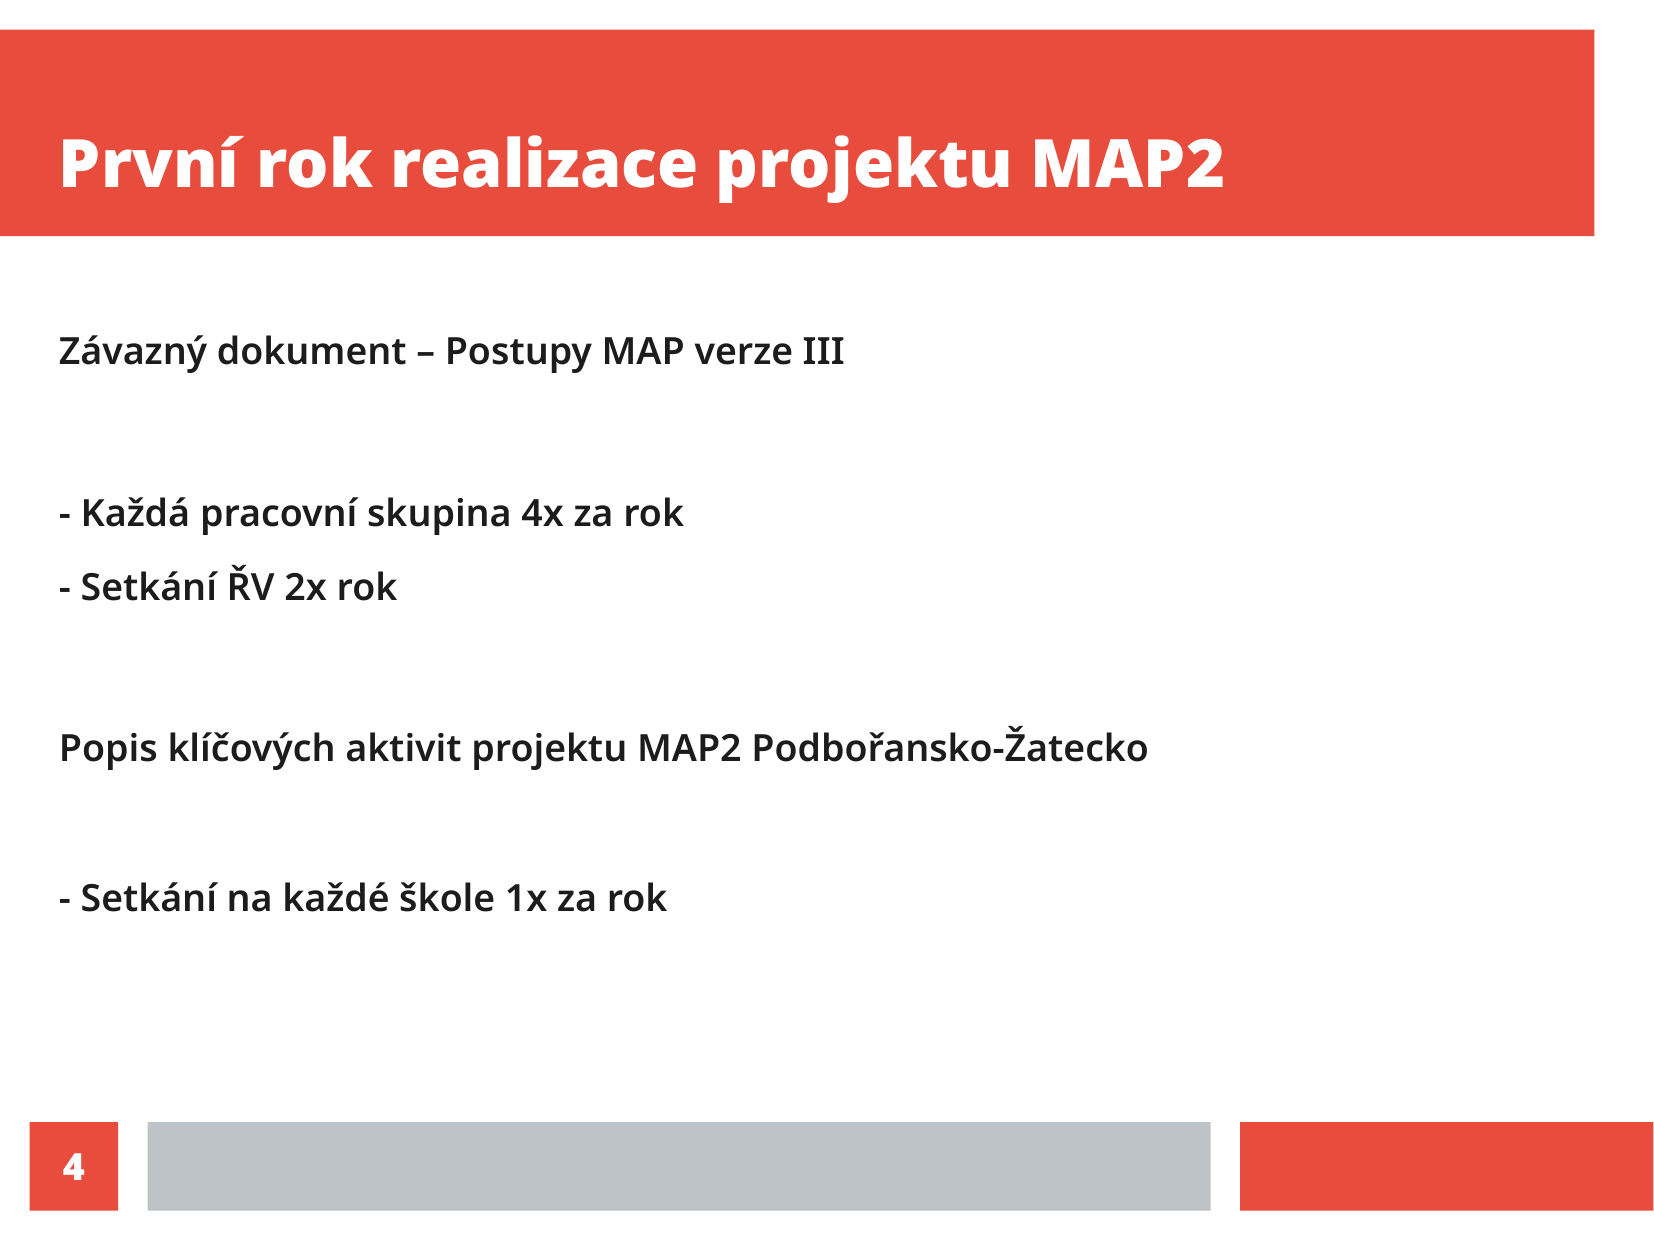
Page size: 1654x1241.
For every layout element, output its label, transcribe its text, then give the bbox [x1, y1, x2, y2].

list Závazný dokument – Postupy MAP verze III - Každá pracovní skupina 4x za rok - Setkání ŘV 2x rok Popis klíčových aktivit projektu MAP2 Podbořansko-Žatecko - Setkání na každé škole 1x za rok [59, 324, 1565, 1093]
title První rok realizace projektu MAP2 [59, 59, 1595, 207]
